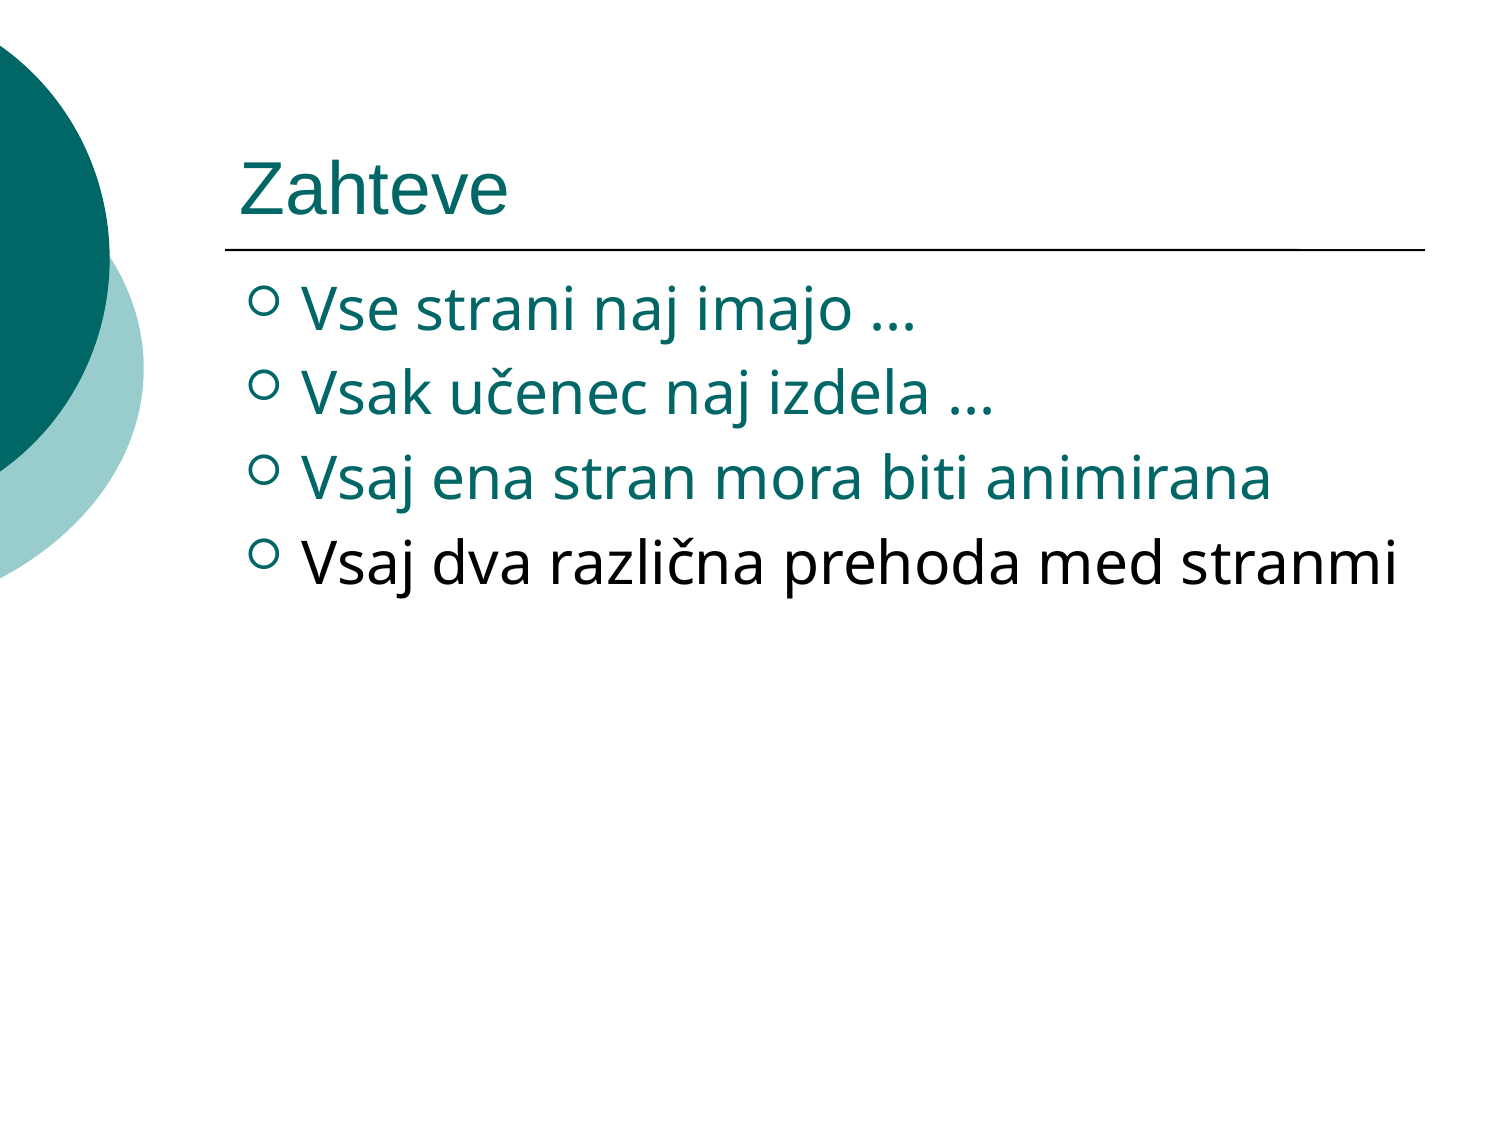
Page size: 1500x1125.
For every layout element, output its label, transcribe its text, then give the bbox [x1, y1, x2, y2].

list Vse strani naj imajo ... Vsak učenec naj izdela ... Vsaj ena stran mora biti animirana Vsaj dva različna prehoda med stranmi [230, 262, 1500, 1006]
title Zahteve [224, 49, 1425, 237]
